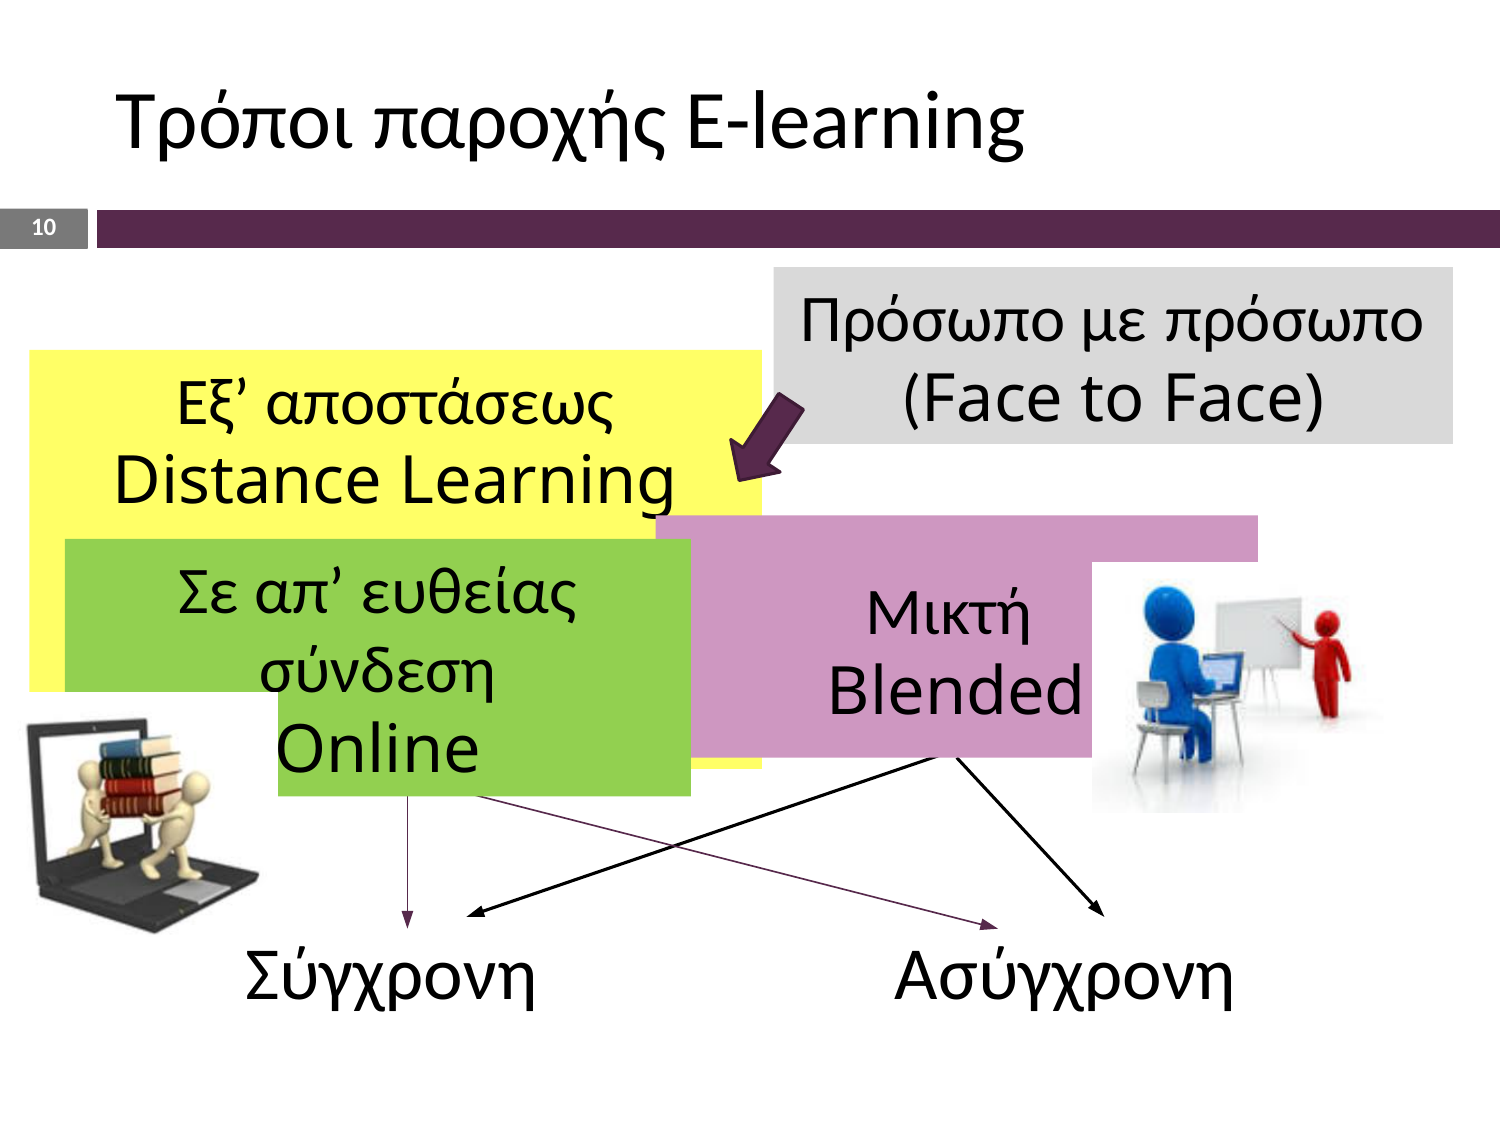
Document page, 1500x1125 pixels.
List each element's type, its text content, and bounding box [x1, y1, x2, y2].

picture [0, 692, 278, 937]
text_box [730, 393, 804, 481]
text_box Σε απ’ ευθείας σύνδεση Online [64, 538, 691, 797]
text_box Εξ’ αποστάσεως Distance Learning [691, 758, 762, 769]
text_box 10 [0, 208, 88, 249]
text_box Πρόσωπο με πρόσωπο (Face to Face) [773, 267, 1453, 444]
text_box Ασύγχρονη [879, 916, 1377, 1023]
text_box Εξ’ αποστάσεως Distance Learning [29, 349, 762, 692]
picture [1092, 562, 1388, 814]
text_box Μικτή Blended [655, 515, 1258, 758]
title Τρόποι παροχής E-learning [100, 0, 1451, 230]
text_box Σύγχρονη [230, 916, 703, 1023]
